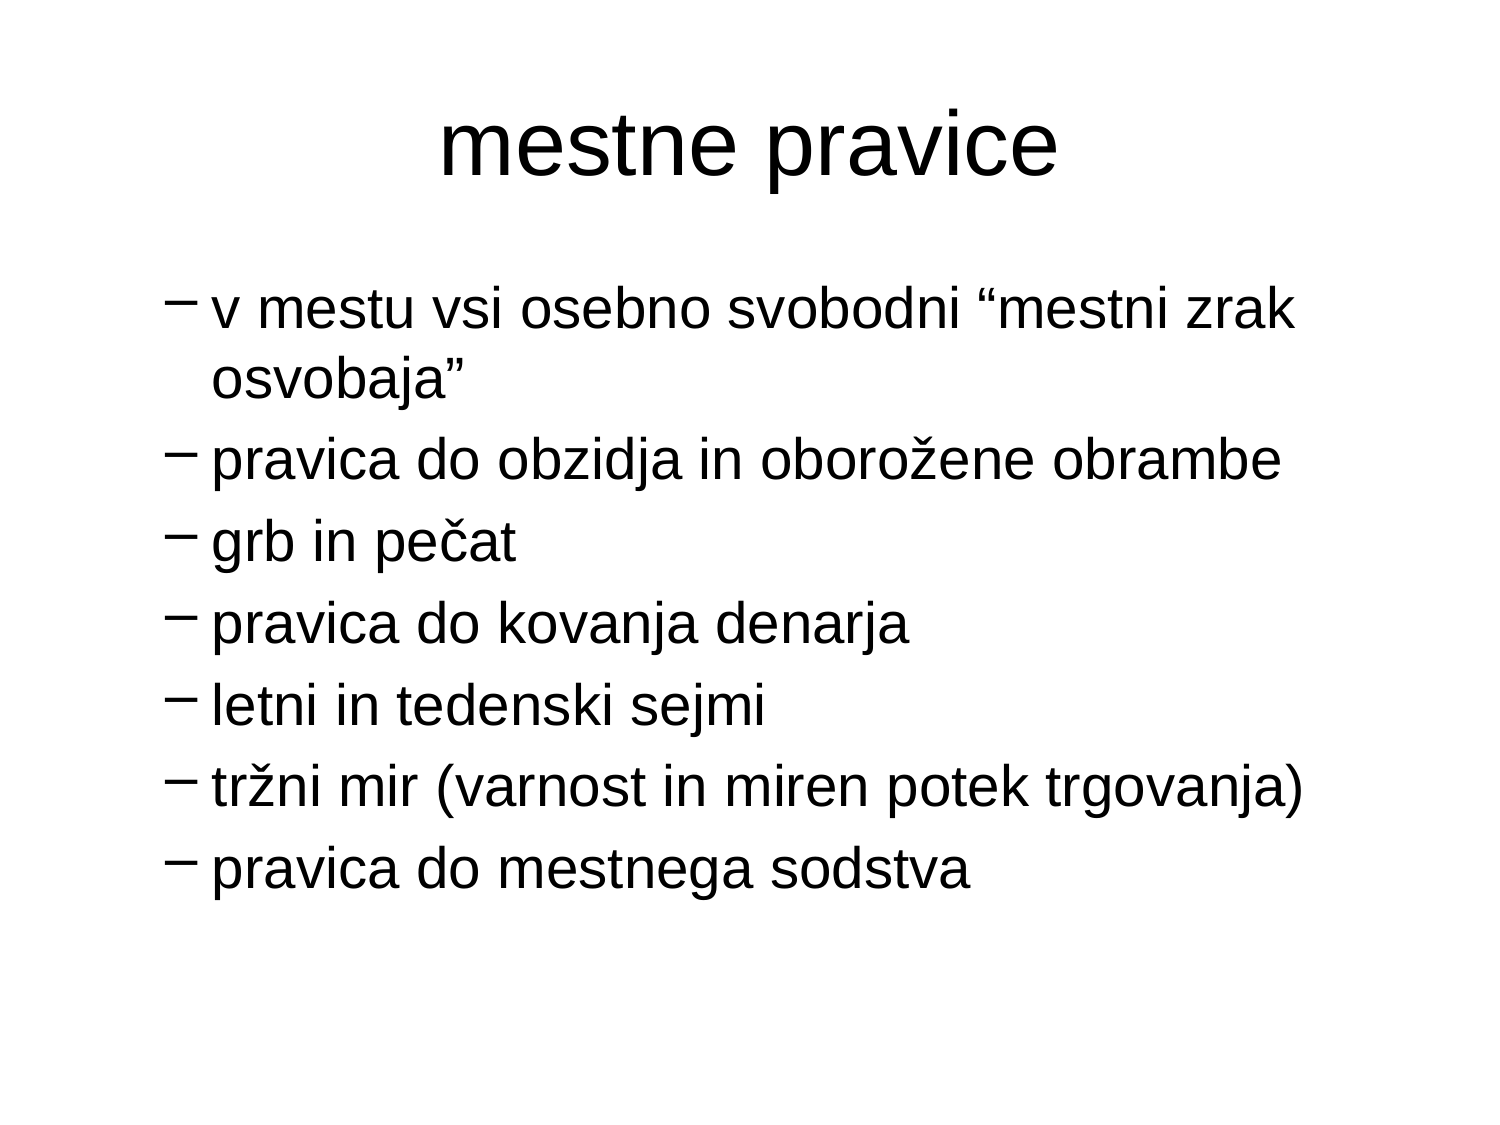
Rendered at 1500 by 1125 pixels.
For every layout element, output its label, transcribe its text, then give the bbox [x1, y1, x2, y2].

title mestne pravice [75, 45, 1425, 233]
list v mestu vsi osebno svobodni “mestni zrak osvobaja” pravica do obzidja in oborožene obrambe grb in pečat pravica do kovanja denarja letni in tedenski sejmi tržni mir (varnost in miren potek trgovanja) pravica do mestnega sodstva [75, 262, 1425, 1005]
